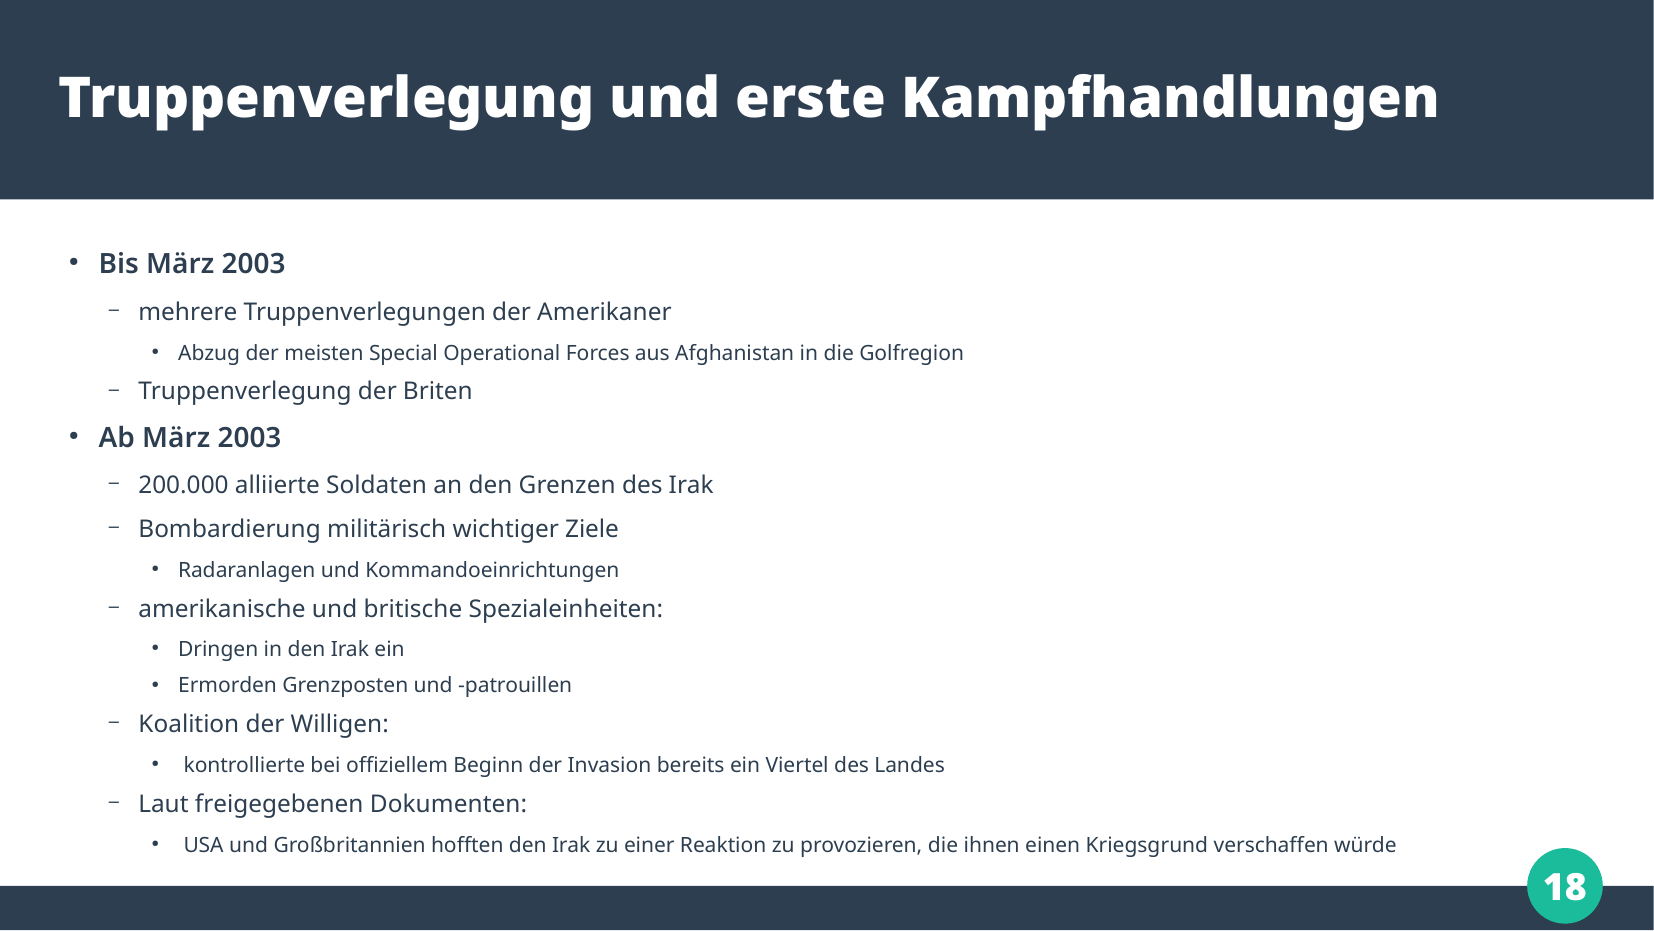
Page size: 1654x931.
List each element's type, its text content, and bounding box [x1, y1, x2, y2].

title Truppenverlegung und erste Kampfhandlungen [59, 37, 1595, 155]
list Bis März 2003 mehrere Truppenverlegungen der Amerikaner Abzug der meisten Special Operational Forces aus Afghanistan in die Golfregion Truppenverlegung der Briten Ab März 2003 200.000 alliierte Soldaten an den Grenzen des Irak Bombardierung militärisch wichtiger Ziele Radaranlagen und Kommandoeinrichtungen amerikanische und britische Spezialeinheiten: Dringen in den Irak ein Ermorden Grenzposten und -patrouillen Koalition der Willigen: kontrollierte bei offiziellem Beginn der Invasion bereits ein Viertel des Landes Laut freigegebenen Dokumenten: USA und Großbritannien hofften den Irak zu einer Reaktion zu provozieren, die ihnen einen Kriegsgrund verschaffen würde [59, 243, 1595, 864]
